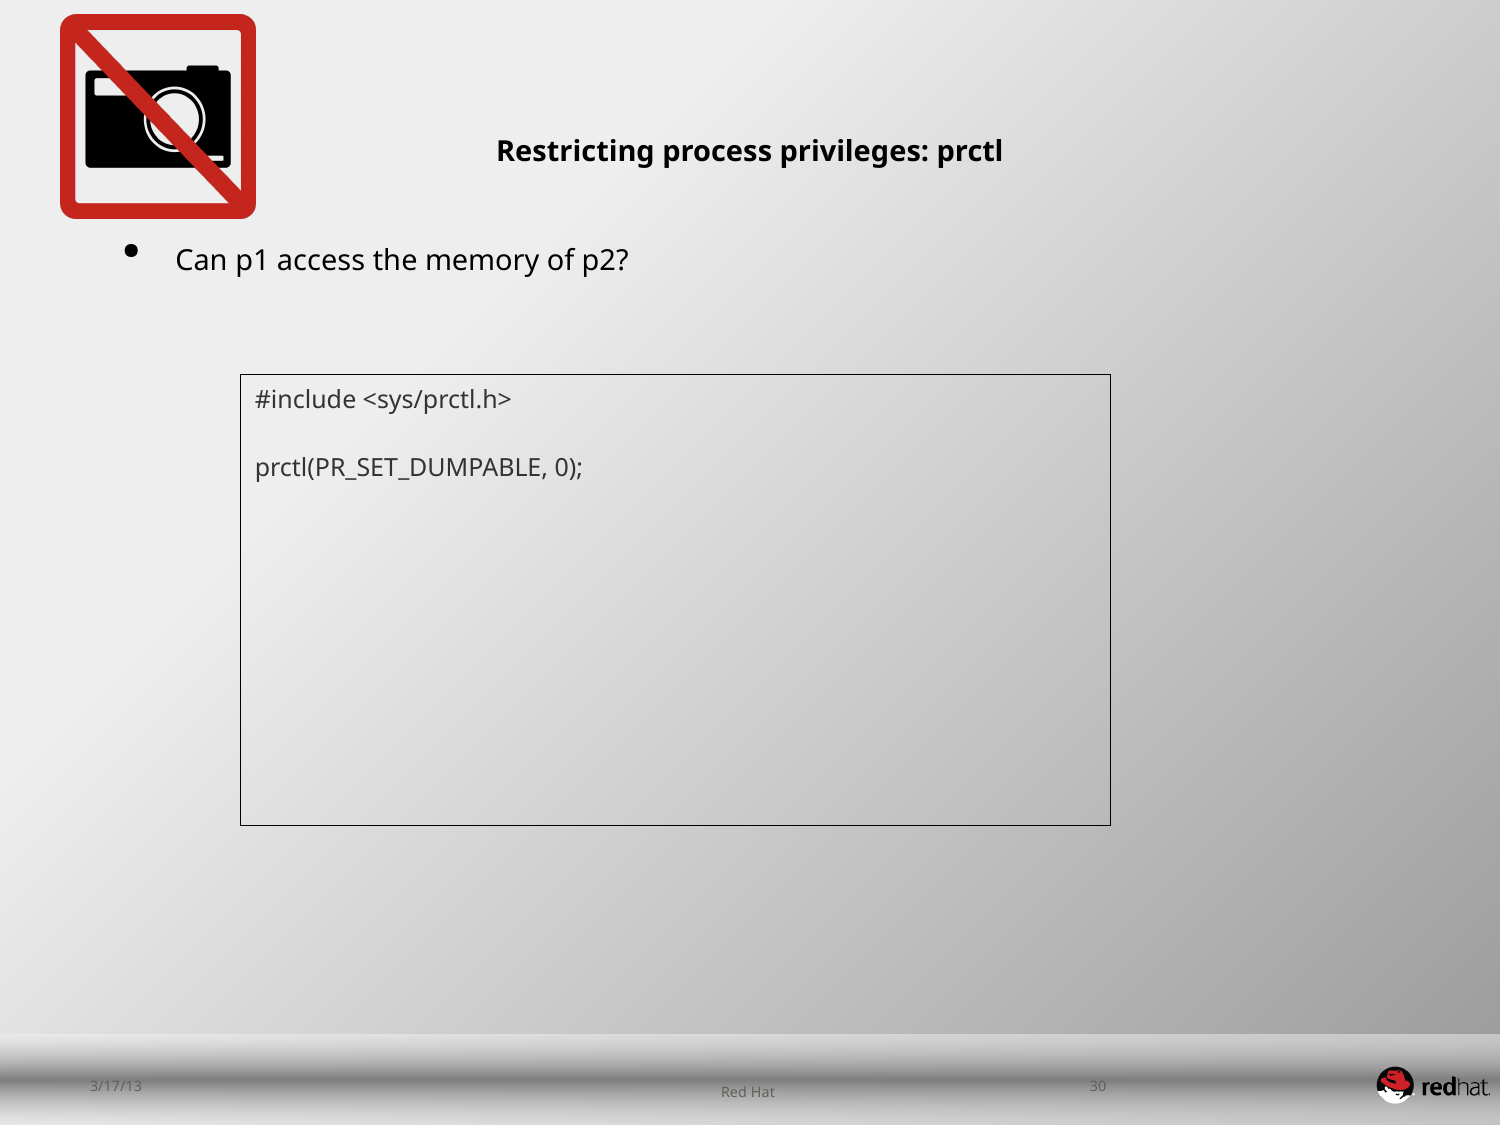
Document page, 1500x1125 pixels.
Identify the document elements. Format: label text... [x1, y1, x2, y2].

picture [1364, 1057, 1500, 1110]
footer Red Hat [300, 1065, 1200, 1110]
slide_number <number> [1074, 1051, 1337, 1112]
title Restricting process privileges: prctl [256, 22, 1426, 188]
slide_number 3/17/13 [75, 1051, 425, 1112]
list Can p1 access the memory of p2? [74, 209, 1425, 1012]
picture [60, 14, 256, 219]
text_box #include <sys/prctl.h> prctl(PR_SET_DUMPABLE, 0); [240, 374, 1111, 826]
